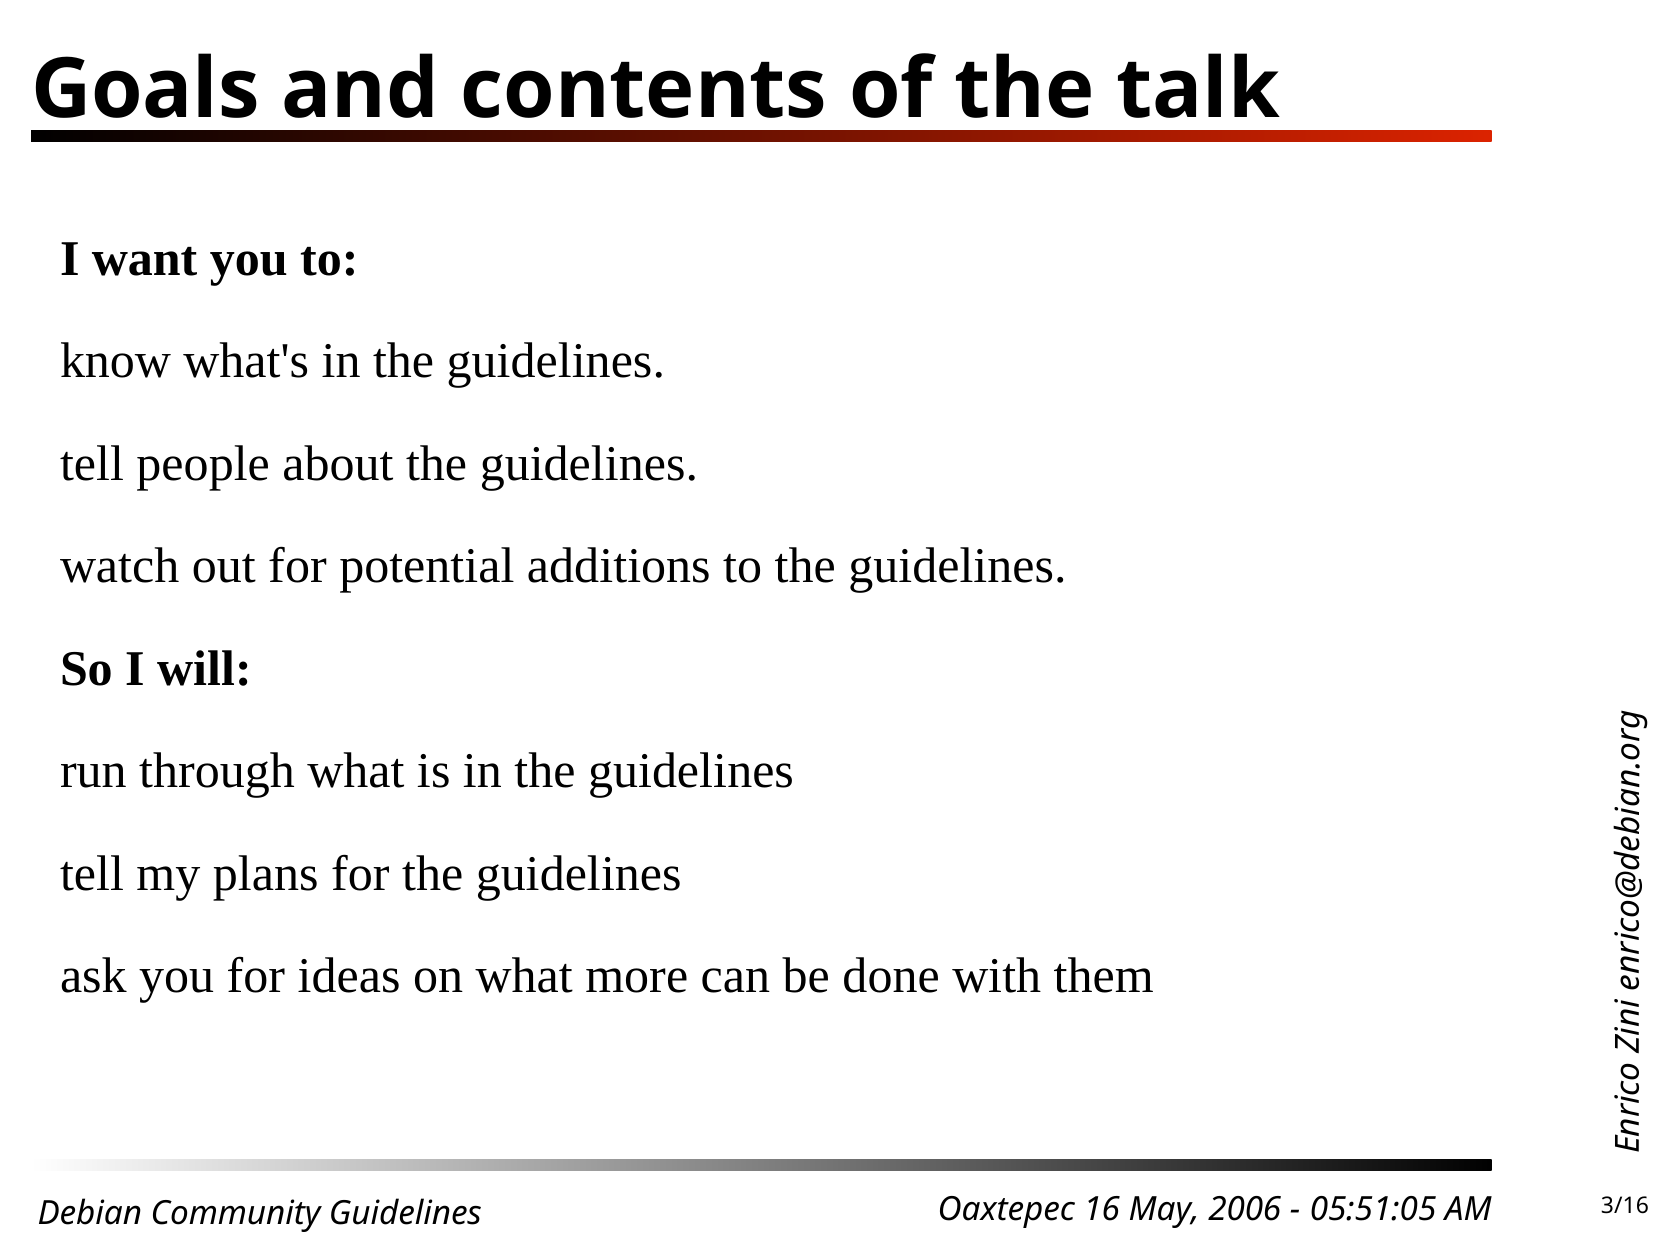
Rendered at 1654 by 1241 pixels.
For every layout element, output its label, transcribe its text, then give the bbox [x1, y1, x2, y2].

text_box Goals and contents of the talk [30, 28, 1438, 165]
text_box I want you to: know what's in the guidelines. tell people about the guidelines. watch out for potential additions to the guidelines. So I will: run through what is in the guidelines tell my plans for the guidelines ask you for ideas on what more can be done with them [60, 230, 1498, 1028]
